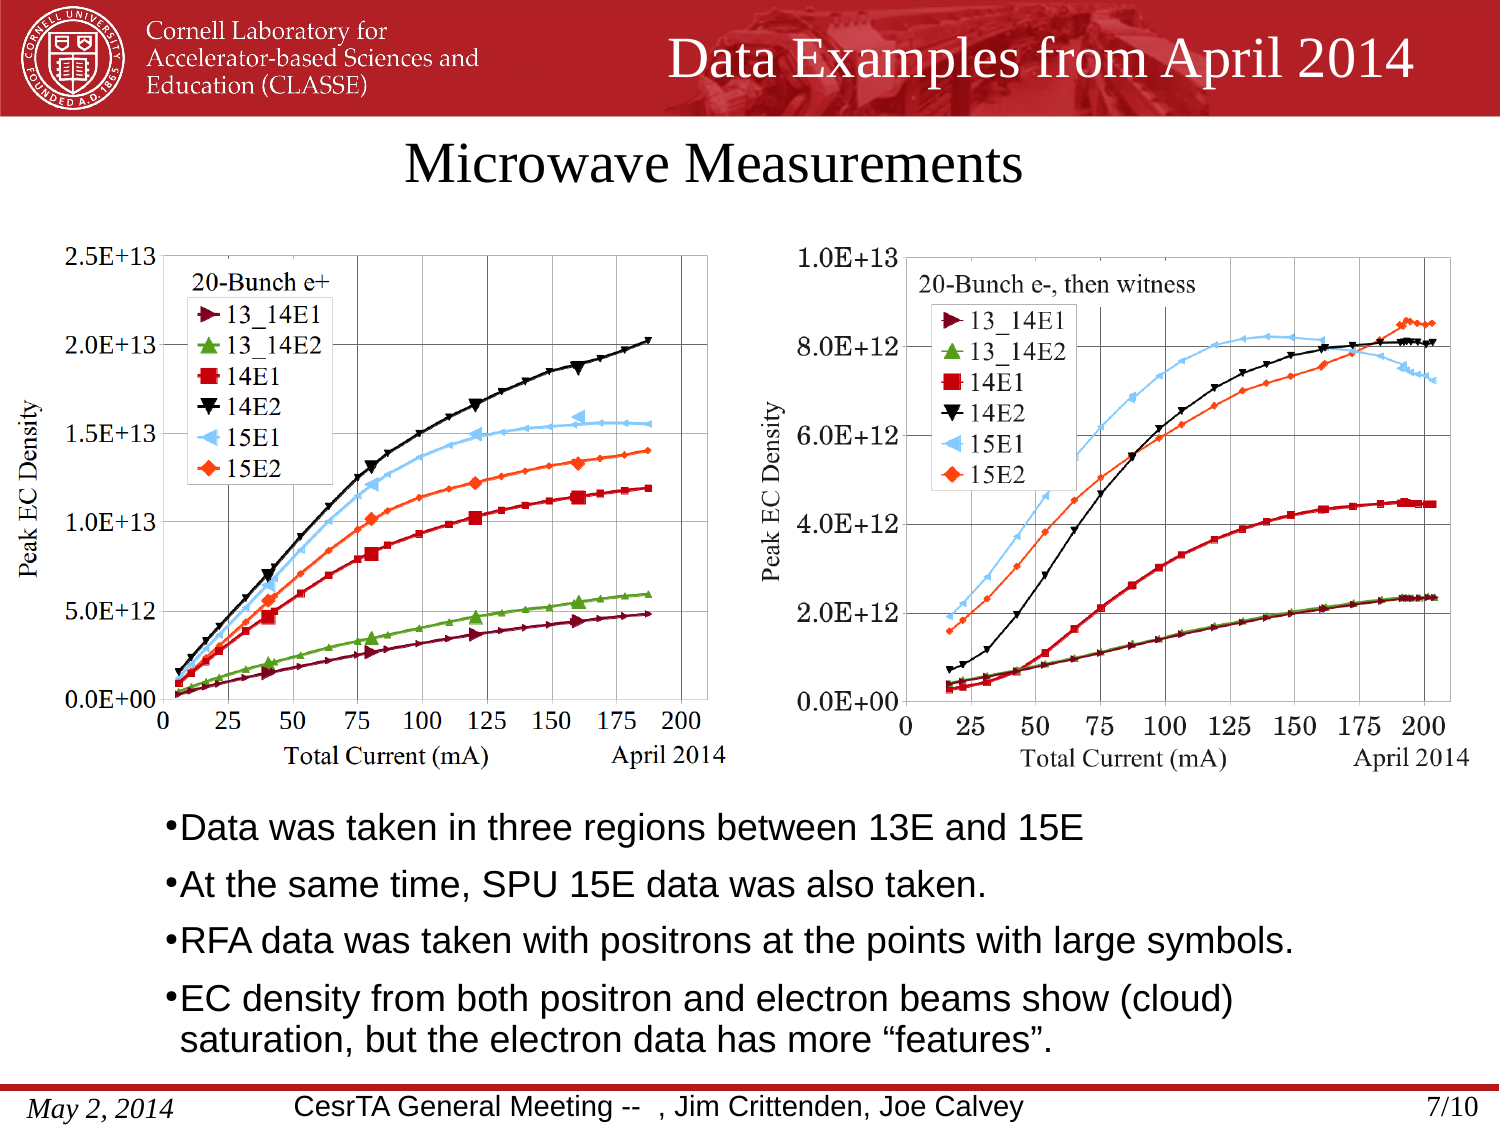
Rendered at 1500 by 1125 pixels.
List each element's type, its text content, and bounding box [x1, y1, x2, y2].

list [0, 75, 1500, 1050]
text_box Data was taken in three regions between 13E and 15E At the same time, SPU 15E data was also taken. RFA data was taken with positrons at the points with large symbols. EC density from both positron and electron beams show (cloud) saturation, but the electron data has more “features”. [150, 798, 1351, 1069]
title Data Examples from April 2014 [652, 11, 1484, 102]
text_box Microwave Measurements [390, 123, 1040, 203]
picture [2, 217, 1497, 782]
text_box <number>/10 [1380, 1087, 1479, 1121]
picture [0, 0, 1500, 75]
